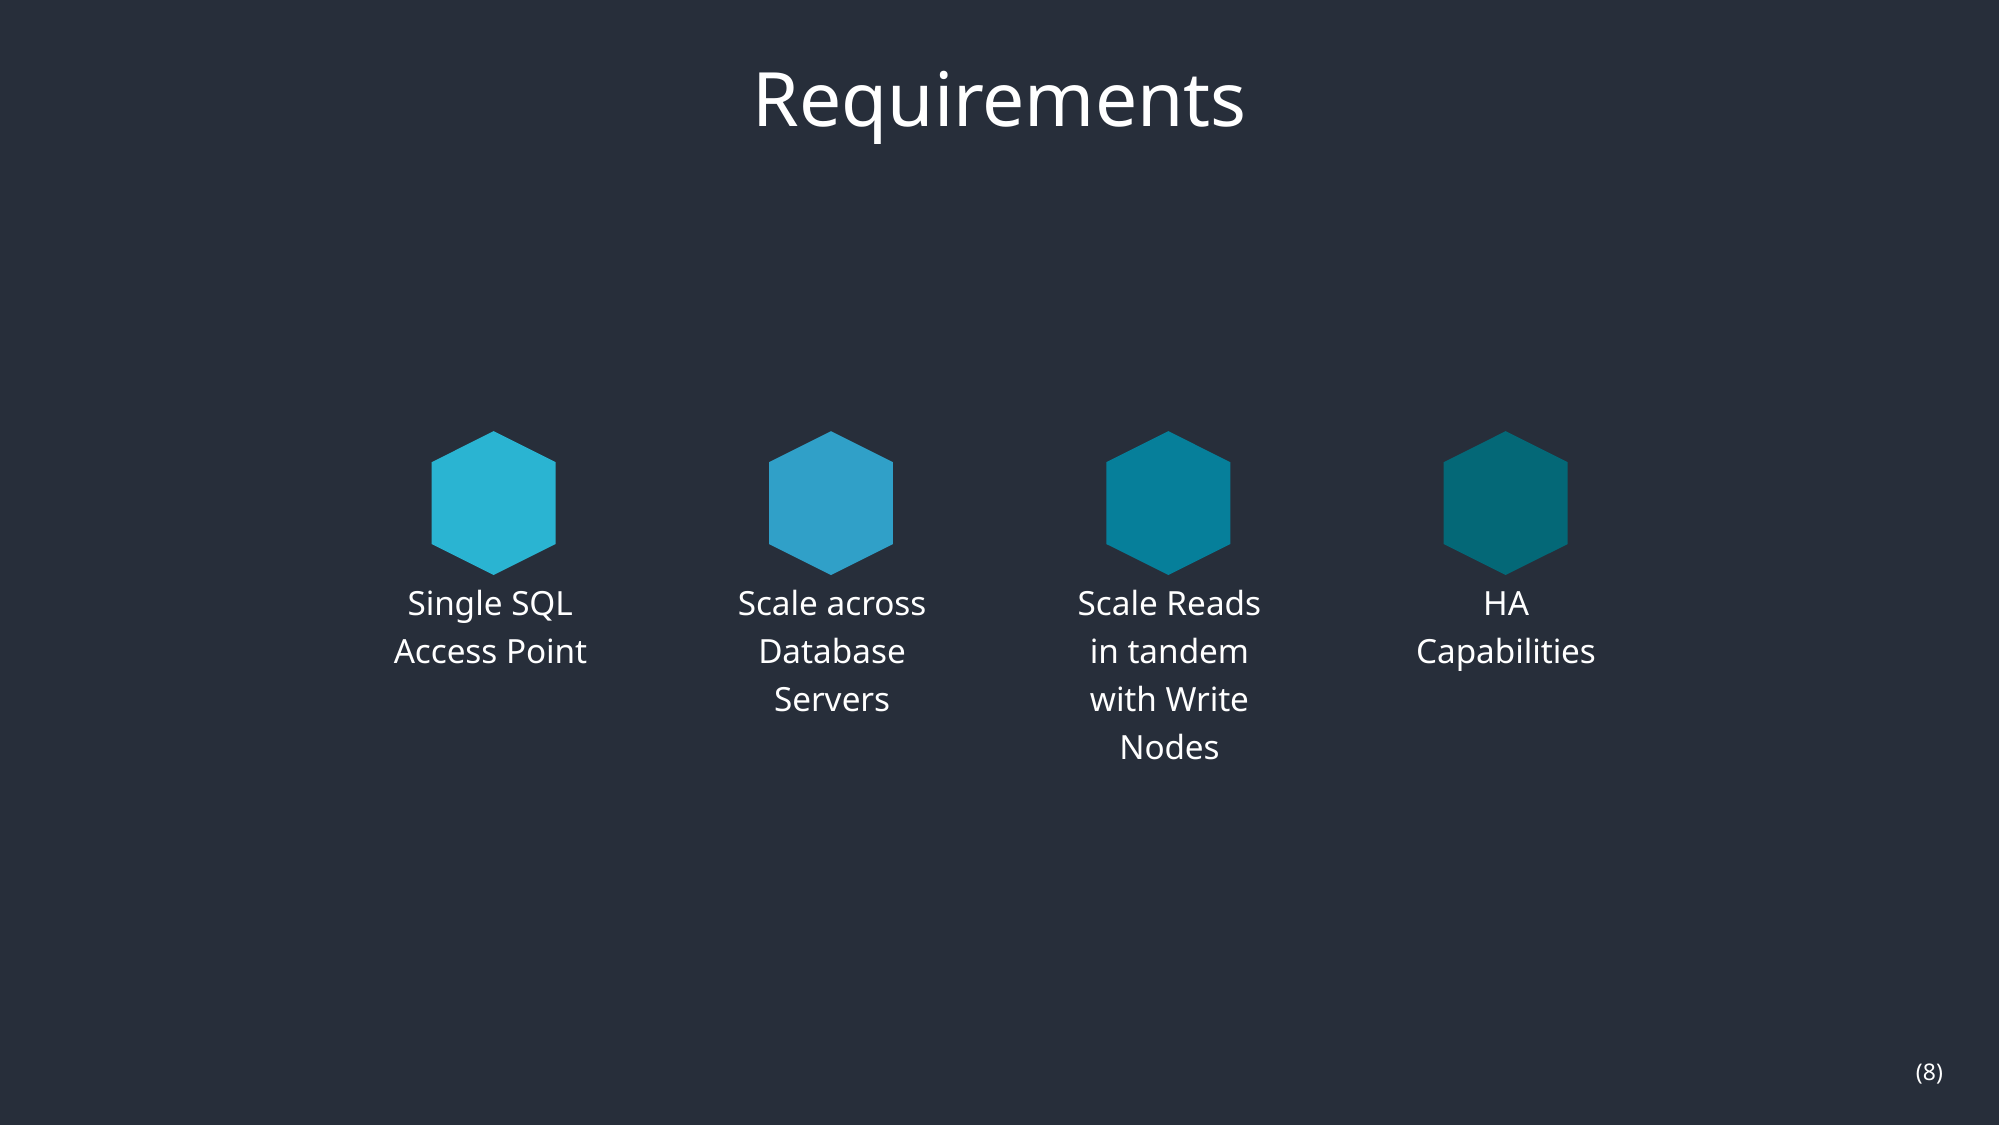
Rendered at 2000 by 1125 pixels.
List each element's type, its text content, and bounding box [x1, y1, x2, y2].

text_box Requirements [737, 43, 1262, 149]
text_box [1106, 431, 1231, 567]
text_box [1443, 431, 1568, 567]
text_box Scale Reads in tandem with Write Nodes [1054, 567, 1285, 774]
slide_number (<number>) [1508, 1042, 1959, 1103]
text_box Single SQL Access Point [375, 567, 606, 678]
text_box [769, 431, 893, 567]
text_box HA Capabilities [1391, 567, 1622, 678]
text_box Scale across Database Servers [717, 567, 948, 726]
text_box [431, 431, 556, 567]
